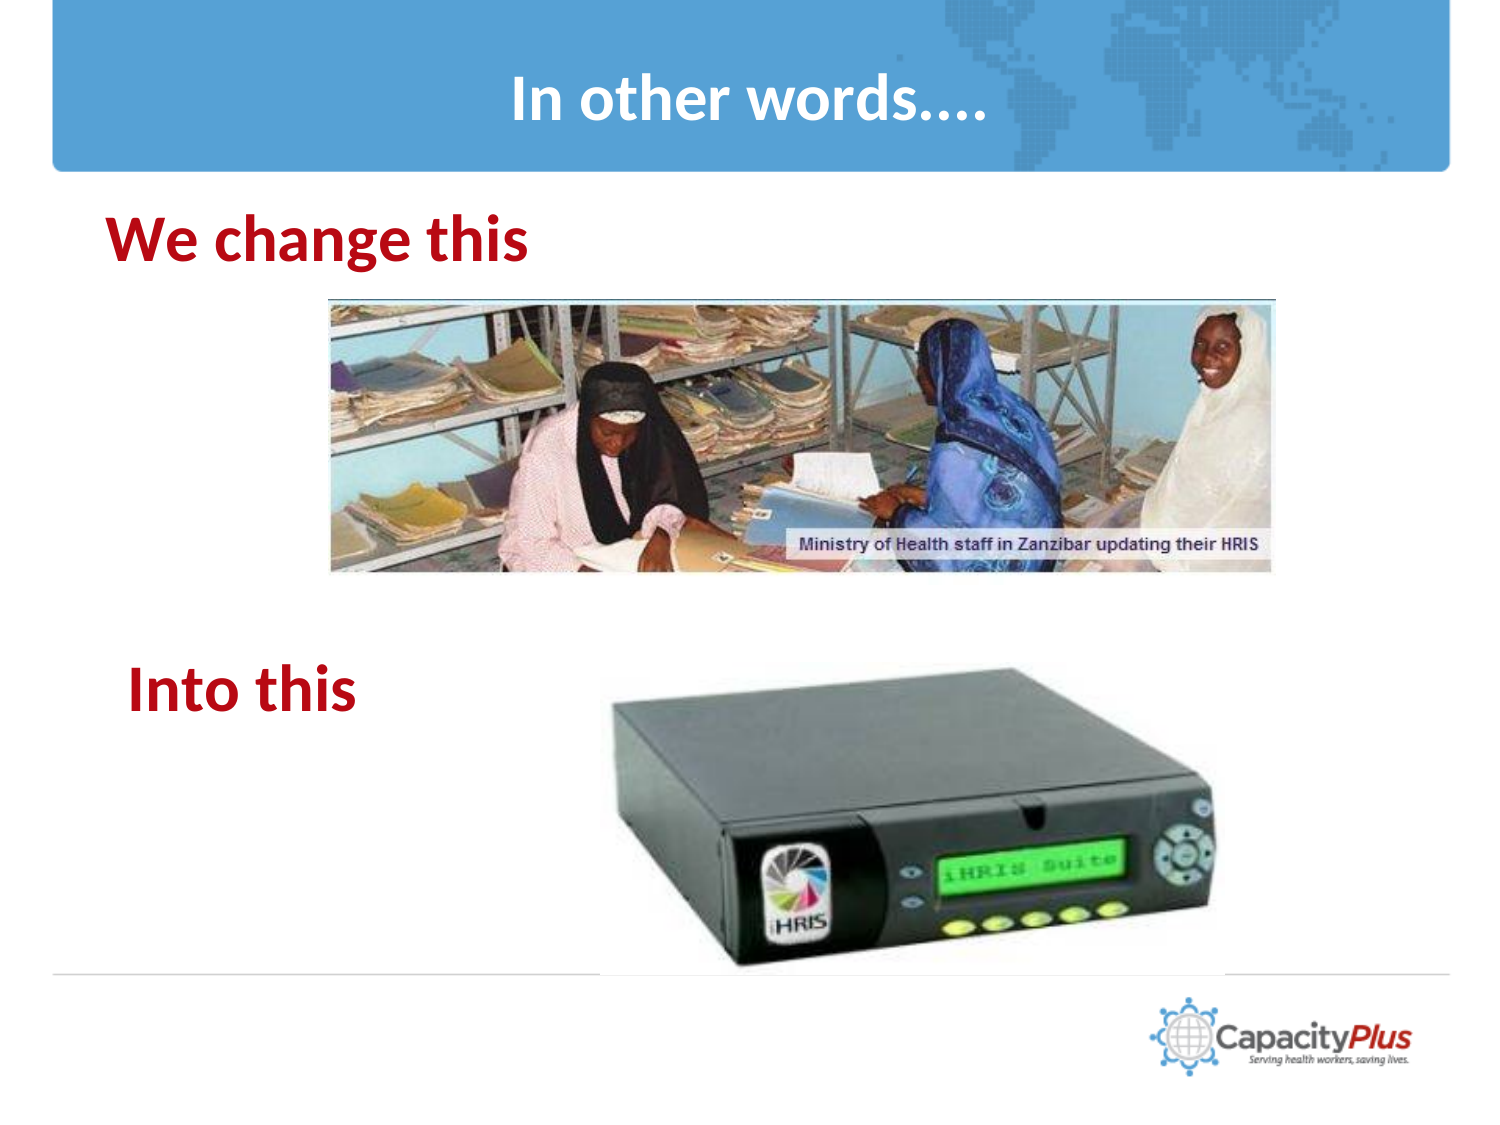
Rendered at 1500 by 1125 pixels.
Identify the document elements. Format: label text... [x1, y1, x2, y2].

picture [0, 0, 1500, 1125]
text_box Into this [112, 637, 563, 788]
text_box We change this [75, 187, 1051, 338]
text_box In other words.... [75, 0, 1426, 188]
